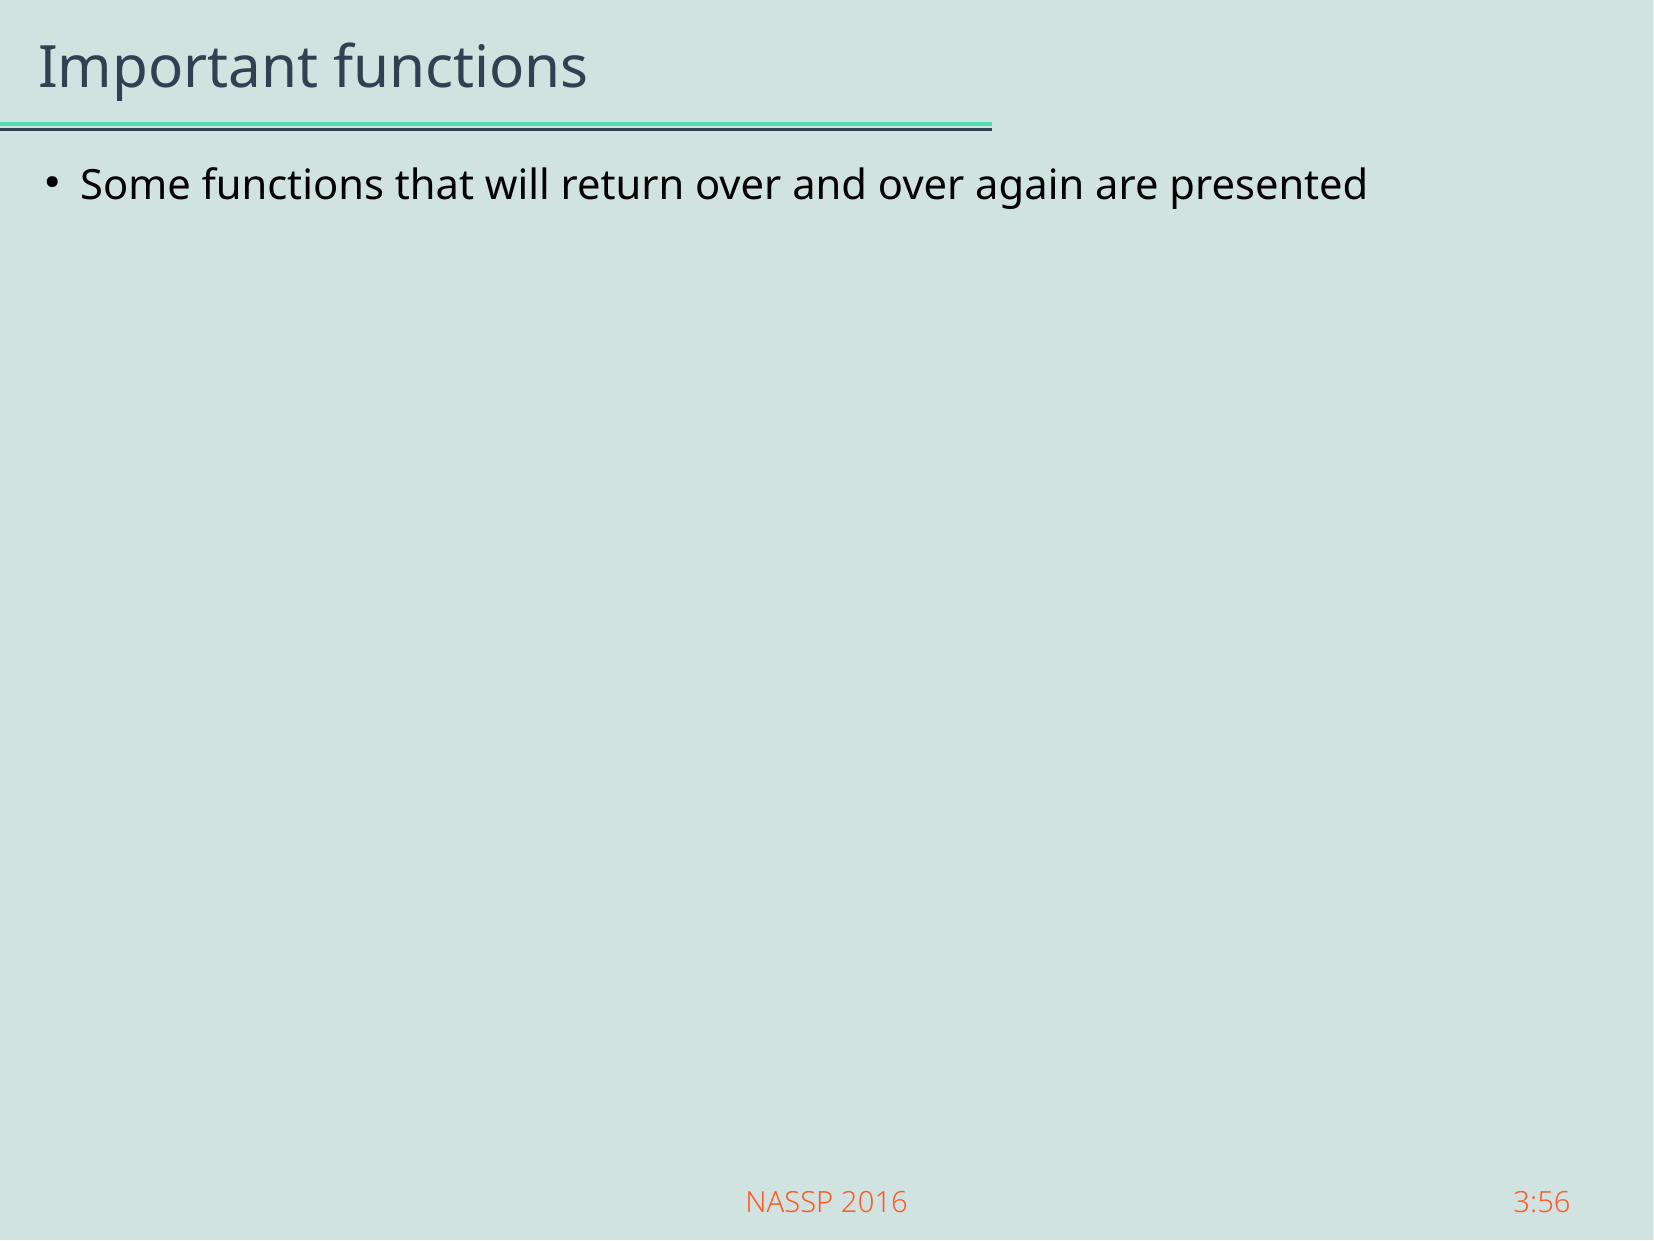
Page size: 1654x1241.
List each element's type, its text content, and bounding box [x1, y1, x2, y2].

text_box Some functions that will return over and over again are presented [30, 147, 1637, 1170]
text_box Important functions [23, 17, 1063, 103]
